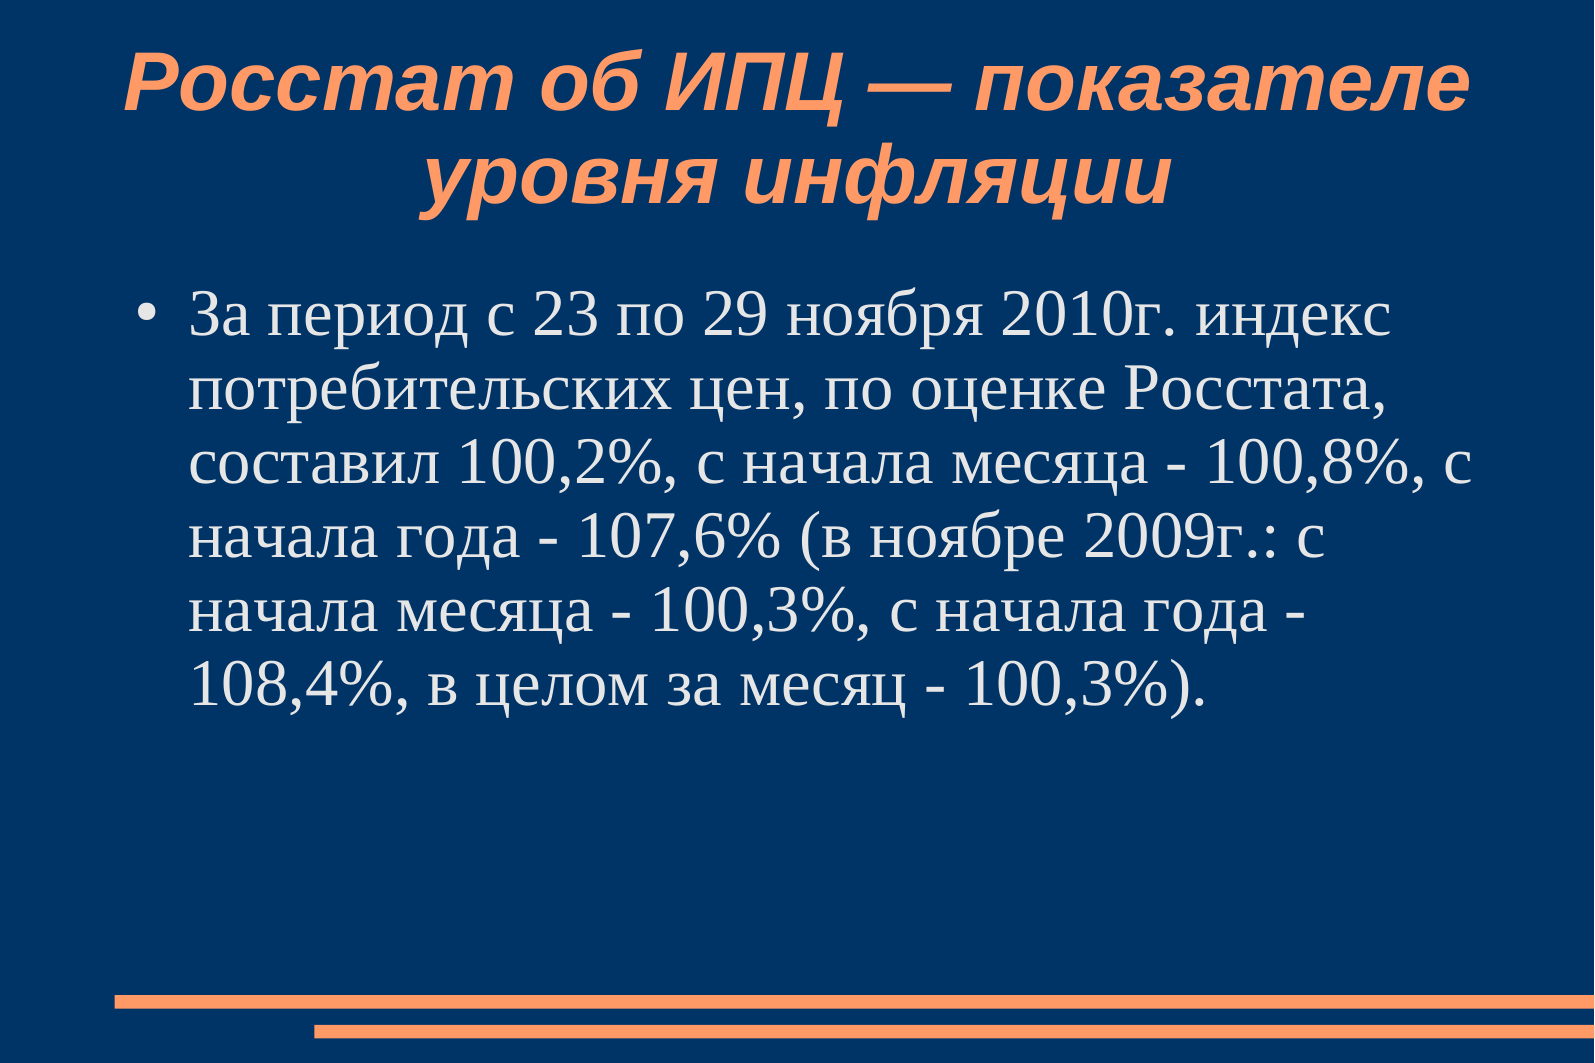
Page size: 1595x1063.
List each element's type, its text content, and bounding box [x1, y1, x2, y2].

title Росстат об ИПЦ — показателе уровня инфляции [117, 35, 1479, 222]
list За период с 23 по 29 ноября 2010г. индекс потребительских цен, по оценке Росстата, составил 100,2%, с начала месяца - 100,8%, с начала года - 107,6% (в ноябре 2009г.: с начала месяца - 100,3%, с начала года - 108,4%, в целом за месяц - 100,3%). [117, 276, 1505, 956]
